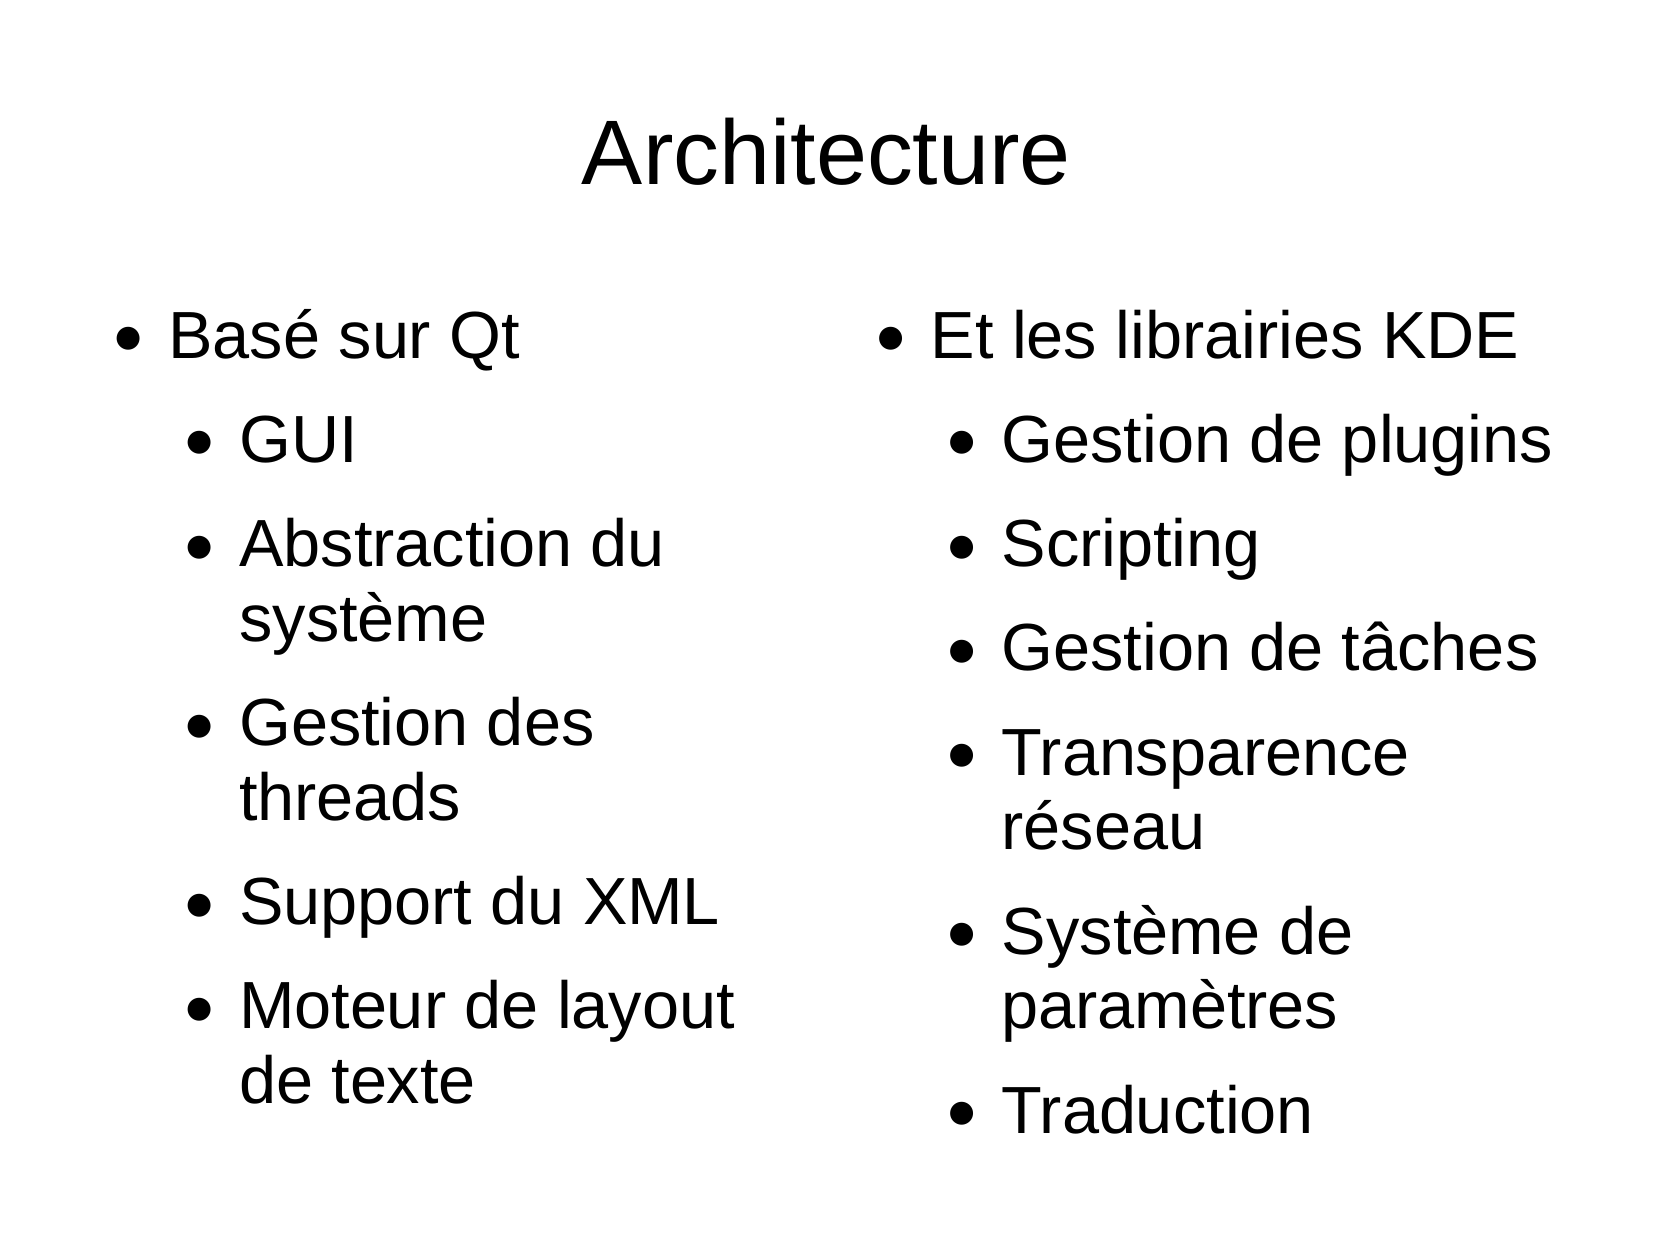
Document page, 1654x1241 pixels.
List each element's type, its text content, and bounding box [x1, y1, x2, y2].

text_box Et les librairies KDE Gestion de plugins Scripting Gestion de tâches Transparence réseau Système de paramètres Traduction [845, 290, 1572, 1109]
text_box Architecture [82, 94, 1571, 212]
text_box Basé sur Qt GUI Abstraction du système Gestion des threads Support du XML Moteur de layout de texte [82, 290, 809, 1109]
